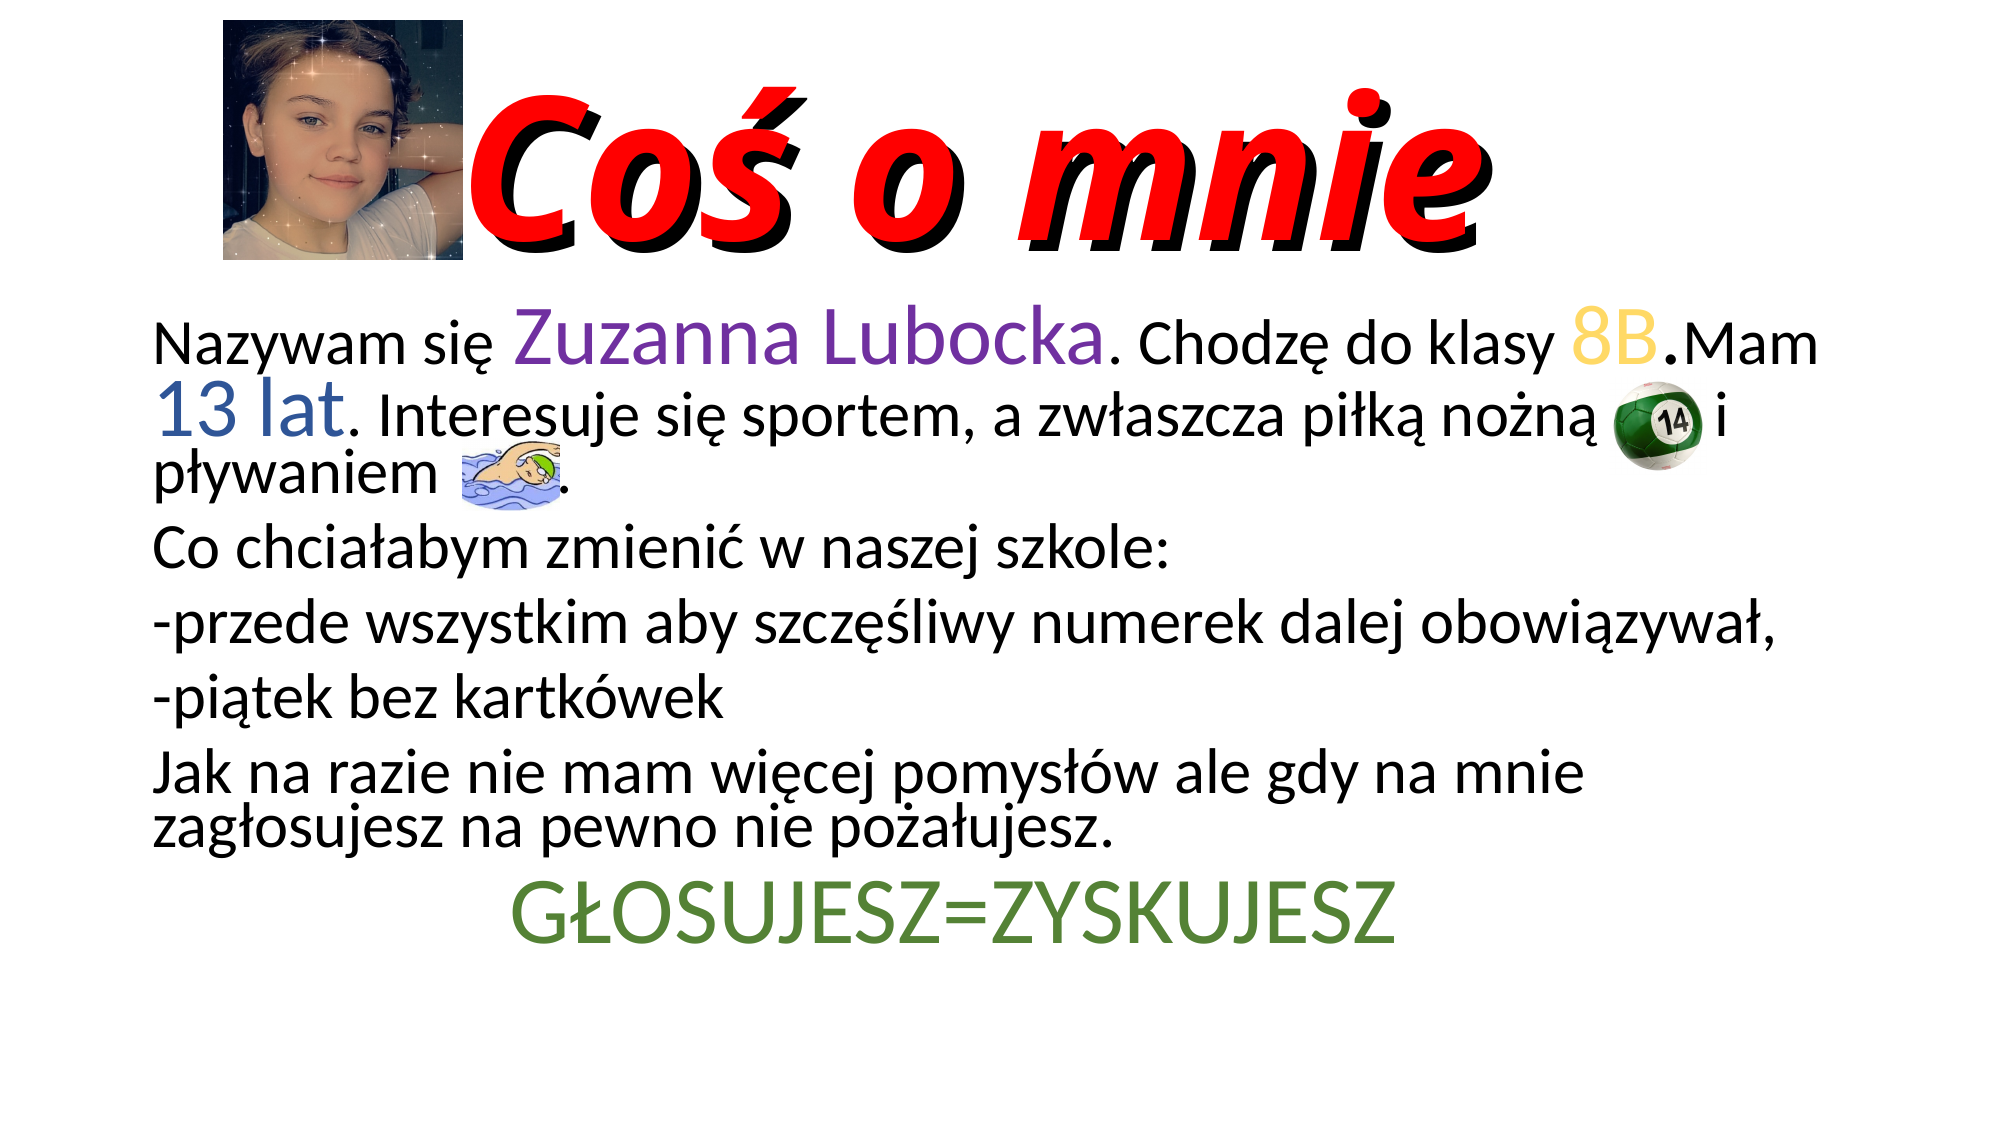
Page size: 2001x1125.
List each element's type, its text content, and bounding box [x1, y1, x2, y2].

picture [223, 20, 463, 260]
picture [1609, 377, 1707, 475]
list Nazywam się Zuzanna Lubocka. Chodzę do klasy 8B.Mam 13 lat. Interesuje się sportem, a zwłaszcza piłką nożną i pływaniem . Co chciałabym zmienić w naszej szkole: -przede wszystkim aby szczęśliwy numerek dalej obowiązywał, -piątek bez kartkówek Jak na razie nie mam więcej pomysłów ale gdy na mnie zagłosujesz na pewno nie pożałujesz. GŁOSUJESZ=ZYSKUJESZ [137, 299, 1863, 1014]
title Coś o mnie [137, 59, 1863, 278]
picture [462, 438, 560, 511]
